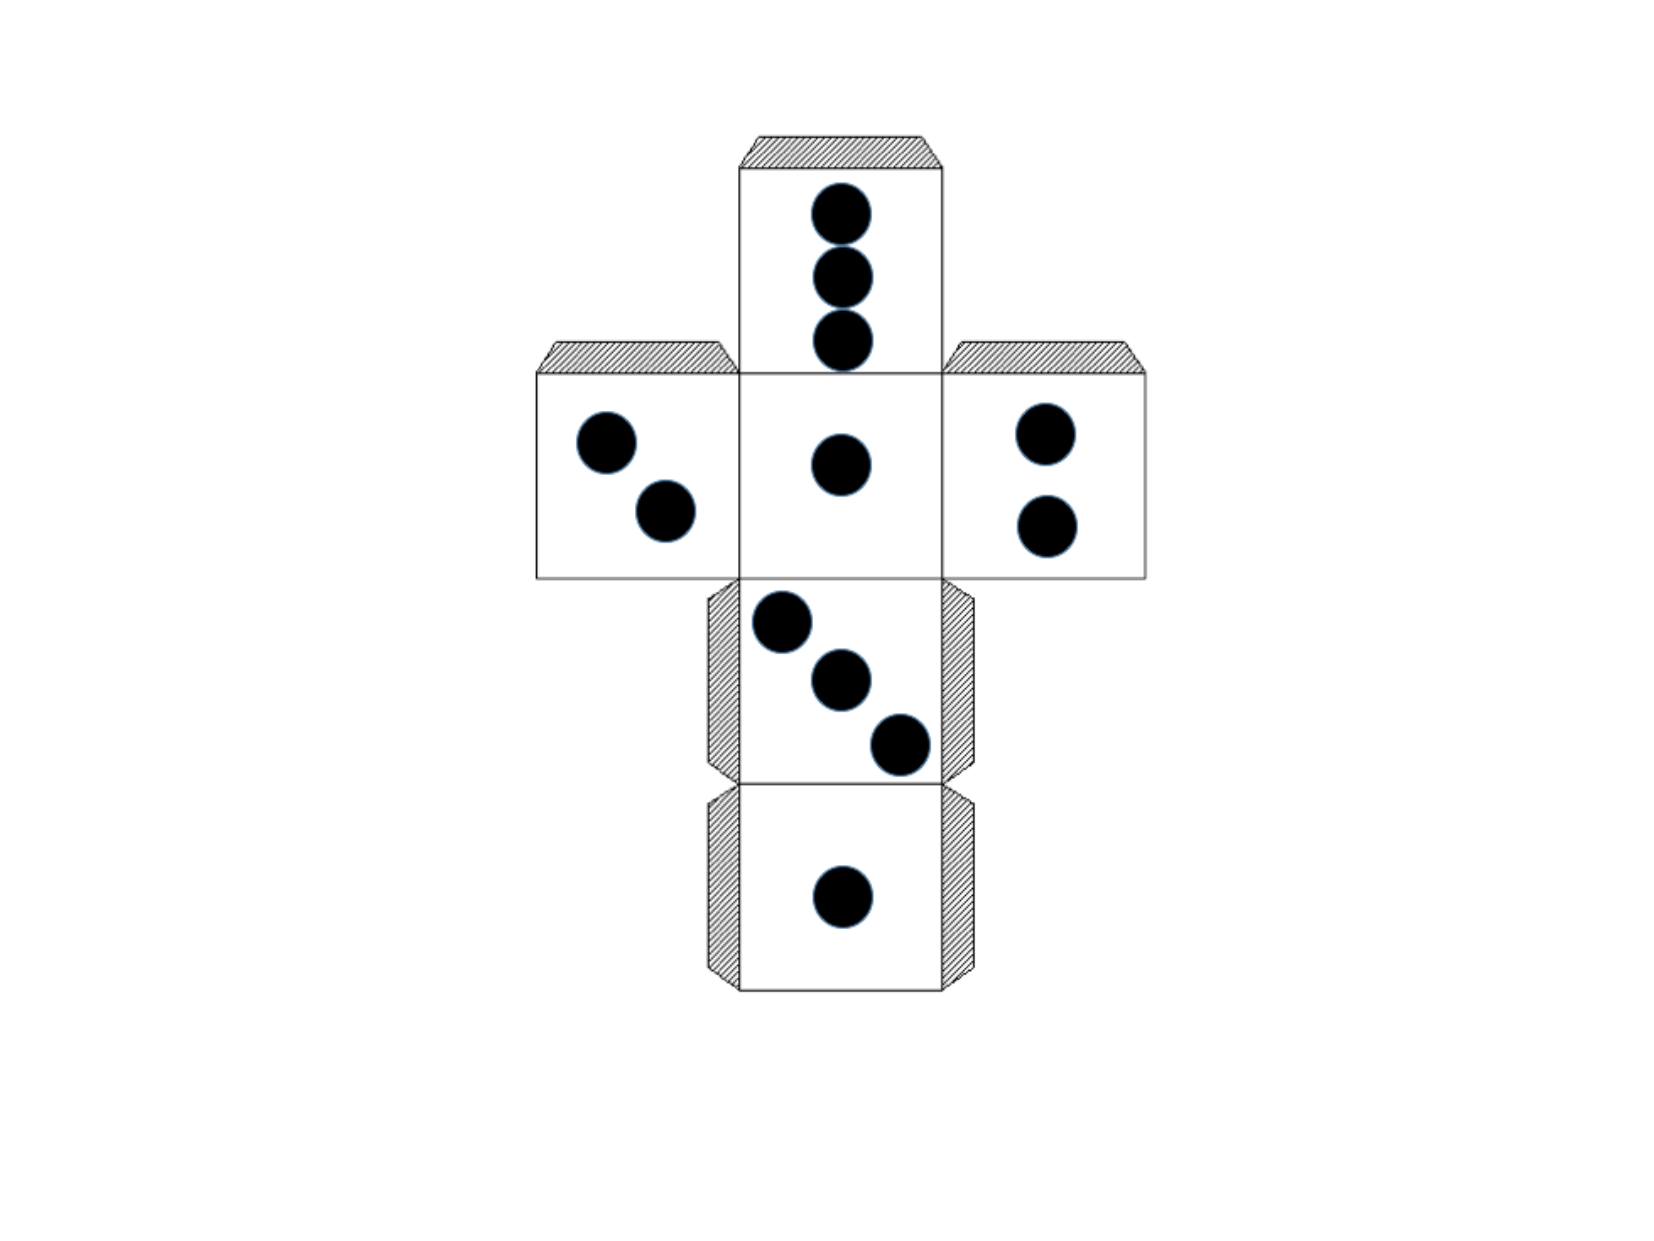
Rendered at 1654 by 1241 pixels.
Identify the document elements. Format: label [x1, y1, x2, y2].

picture [401, 118, 1252, 1040]
